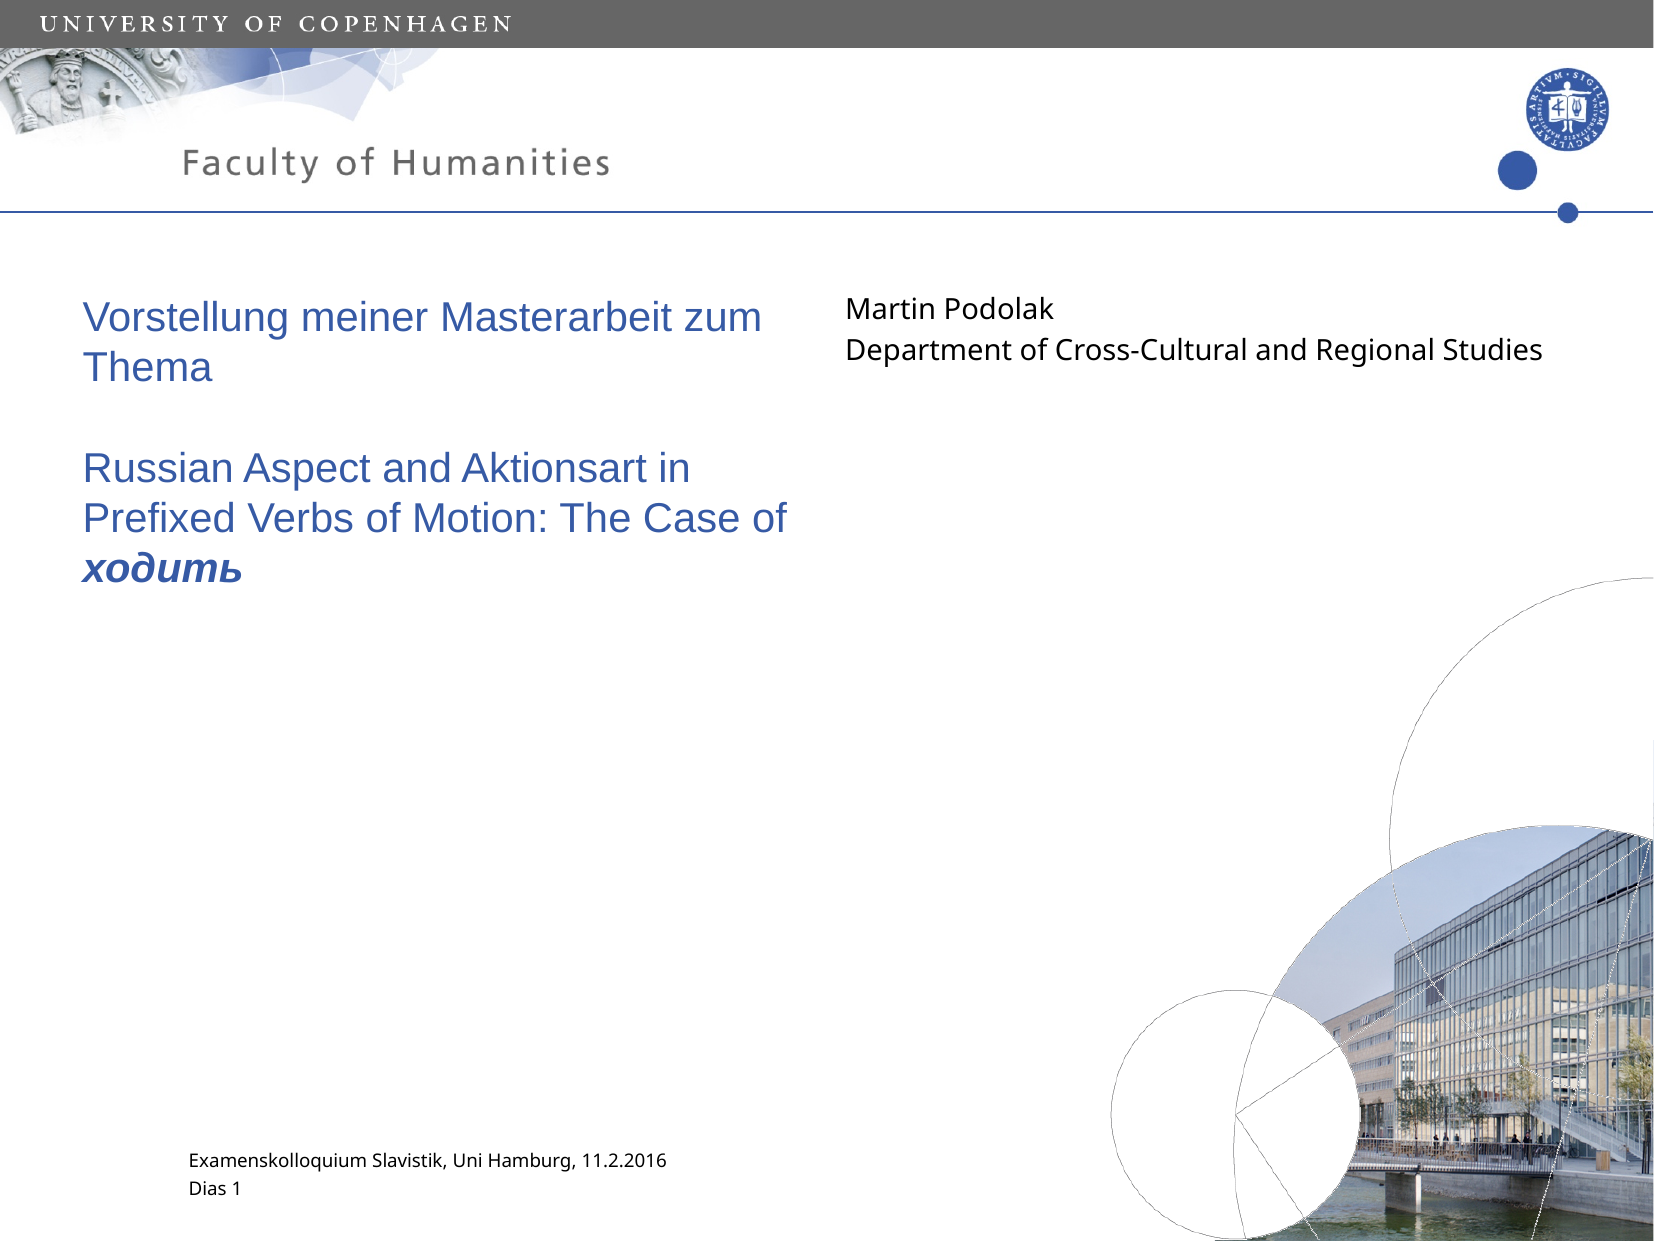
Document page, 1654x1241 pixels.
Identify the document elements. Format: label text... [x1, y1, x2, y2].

list Martin Podolak Department of Cross-Cultural and Regional Studies [845, 290, 1572, 1010]
slide_number Examenskolloquium Slavistik, Uni Hamburg, 11.2.2016 [188, 1148, 1019, 1175]
list Vorstellung meiner Masterarbeit zum Thema Russian Aspect and Aktionsart in Prefixed Verbs of Motion: The Case of ходить [82, 290, 809, 1010]
picture [0, 0, 1654, 242]
slide_number Dias <nummer> [188, 1176, 575, 1203]
picture [1019, 359, 1654, 1241]
